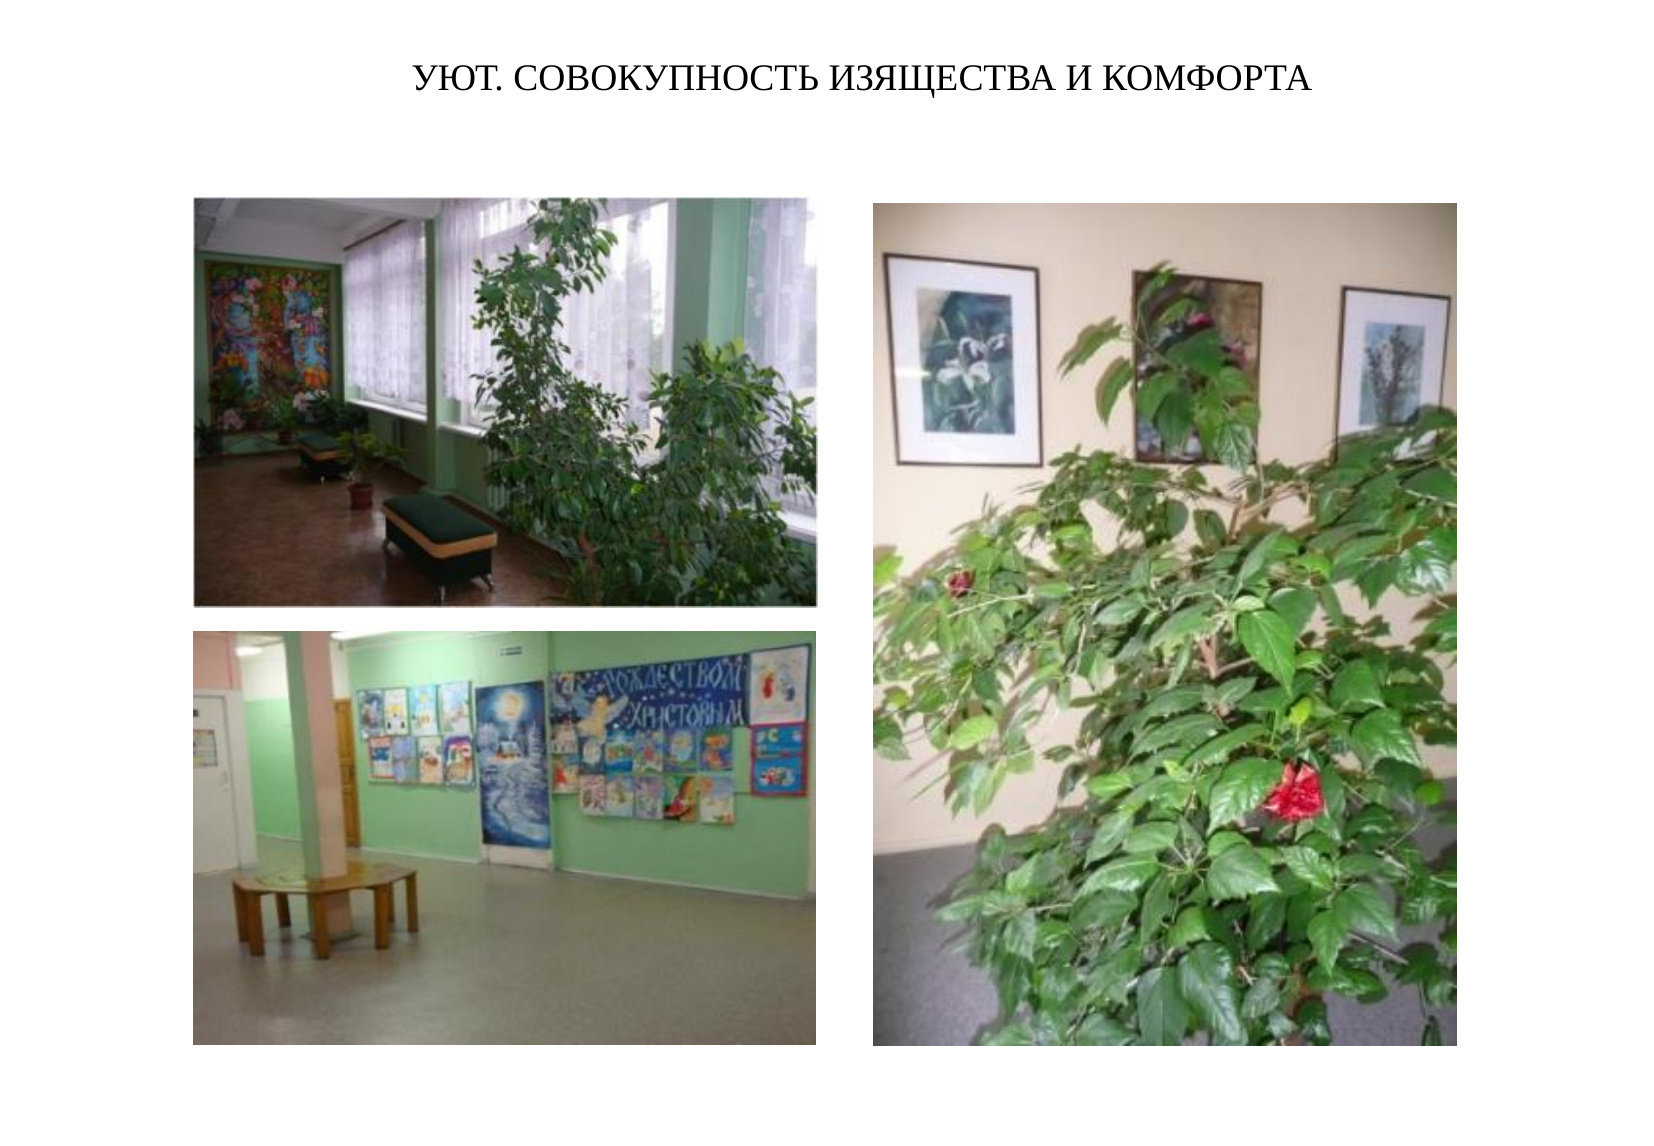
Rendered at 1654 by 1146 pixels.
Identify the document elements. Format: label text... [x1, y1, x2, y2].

picture [193, 631, 816, 1045]
picture [193, 197, 818, 609]
picture [873, 203, 1457, 1046]
text_box УЮТ. СОВОКУПНОСТЬ ИЗЯЩЕСТВА И КОМФОРТА [299, 45, 1425, 107]
